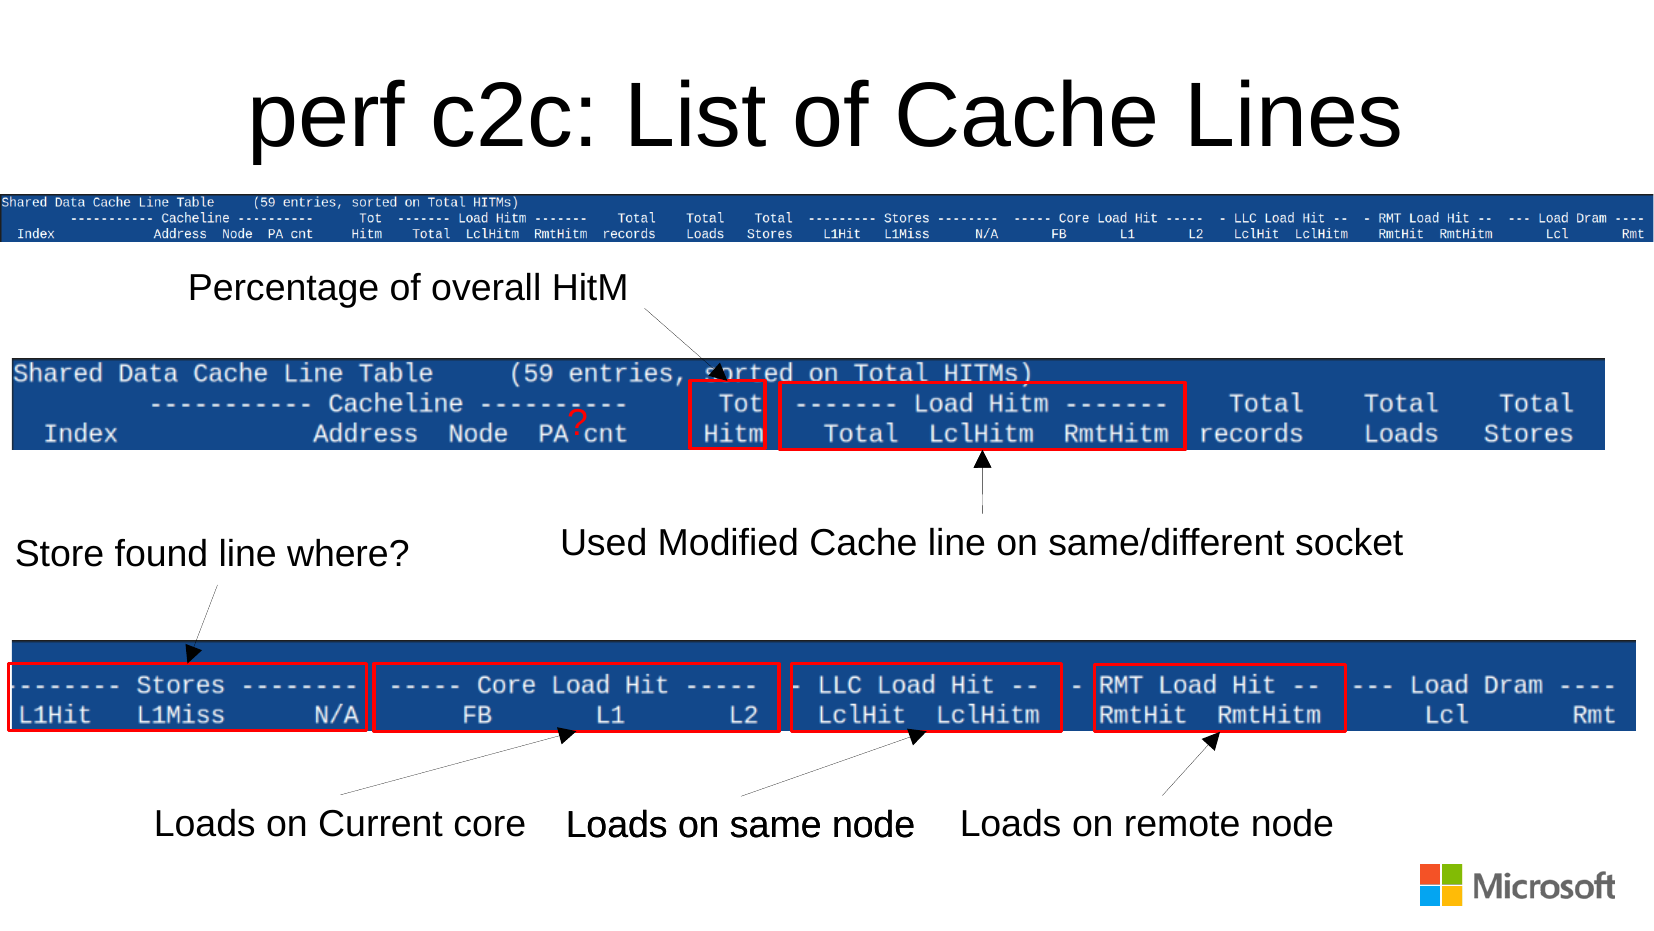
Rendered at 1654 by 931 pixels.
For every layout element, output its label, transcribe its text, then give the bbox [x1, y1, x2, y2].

picture [191, 640, 1636, 731]
picture [793, 665, 1060, 730]
picture [1420, 864, 1615, 906]
picture [0, 194, 1654, 242]
picture [703, 358, 1605, 450]
picture [376, 665, 777, 730]
title perf c2c: List of Cache Lines [82, 37, 1571, 193]
text_box Loads on same node [551, 796, 932, 896]
picture [11, 358, 716, 450]
picture [11, 665, 365, 729]
picture [692, 382, 763, 447]
text_box Loads on Current core [139, 794, 542, 894]
picture [1096, 666, 1344, 730]
text_box Store found line where? [0, 524, 436, 585]
text_box ? [552, 394, 598, 451]
picture [11, 640, 195, 662]
text_box Percentage of overall HitM [173, 258, 645, 358]
text_box Used Modified Cache line on same/different socket [545, 513, 1421, 613]
text_box Loads on remote node [944, 795, 1380, 931]
picture [782, 384, 1183, 448]
